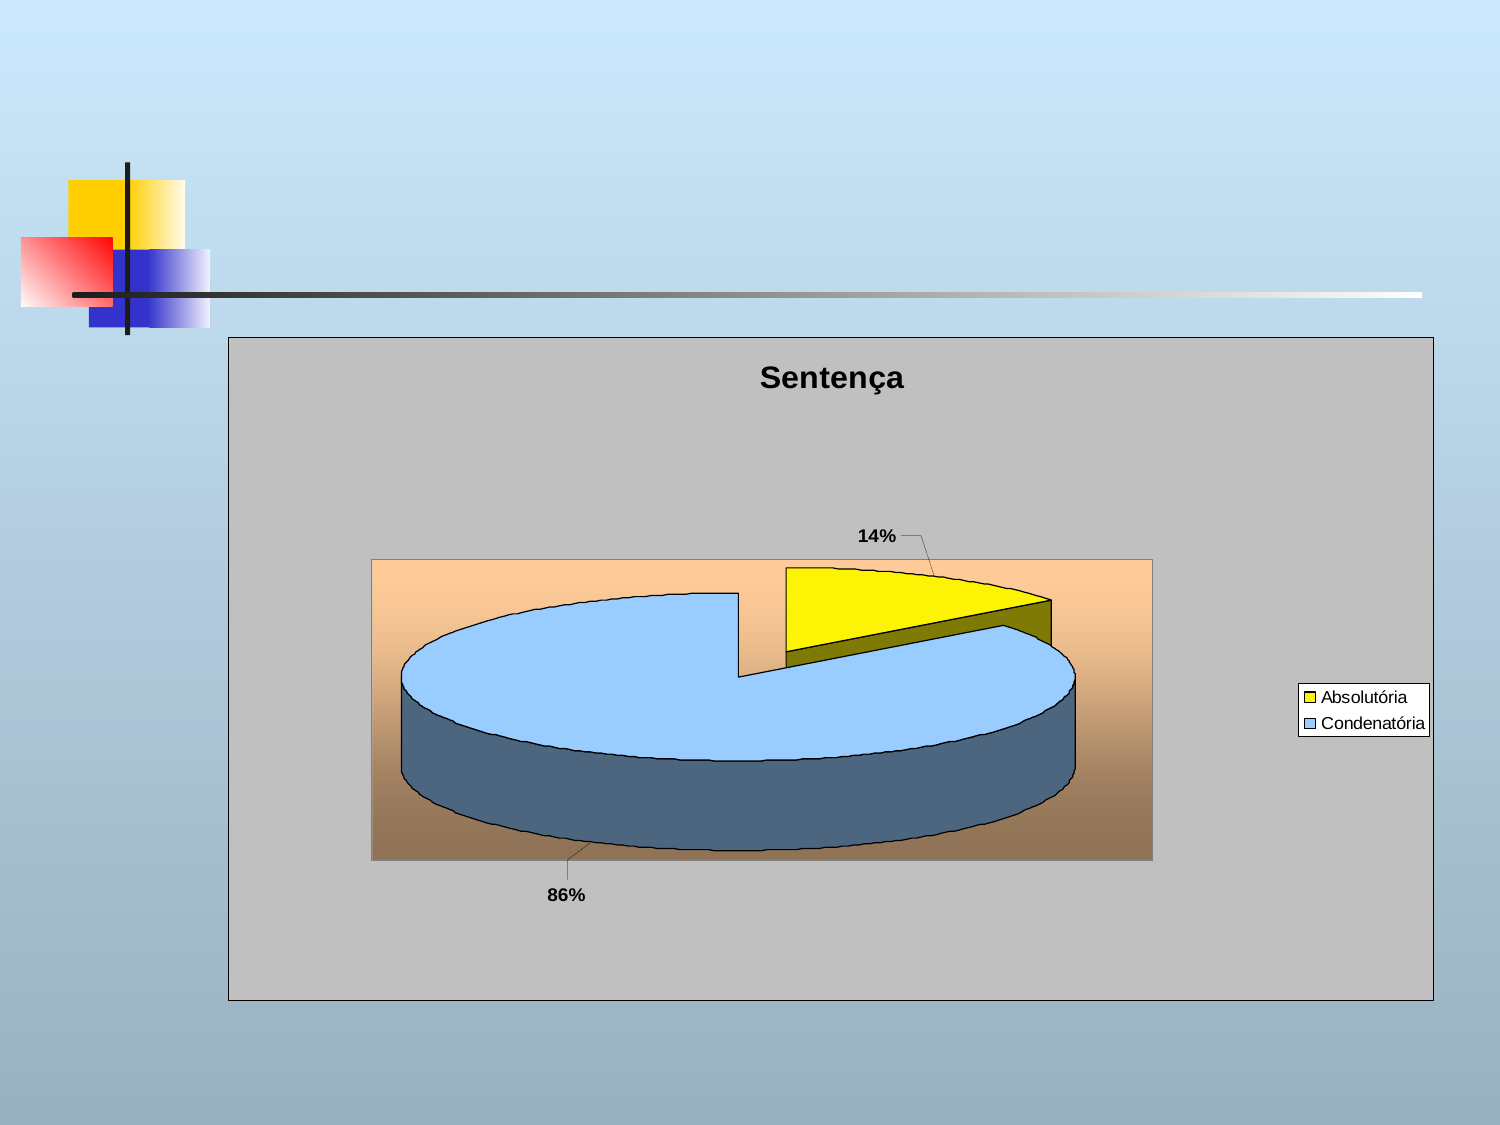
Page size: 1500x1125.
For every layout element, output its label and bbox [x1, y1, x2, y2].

chart [222, 331, 1441, 1007]
